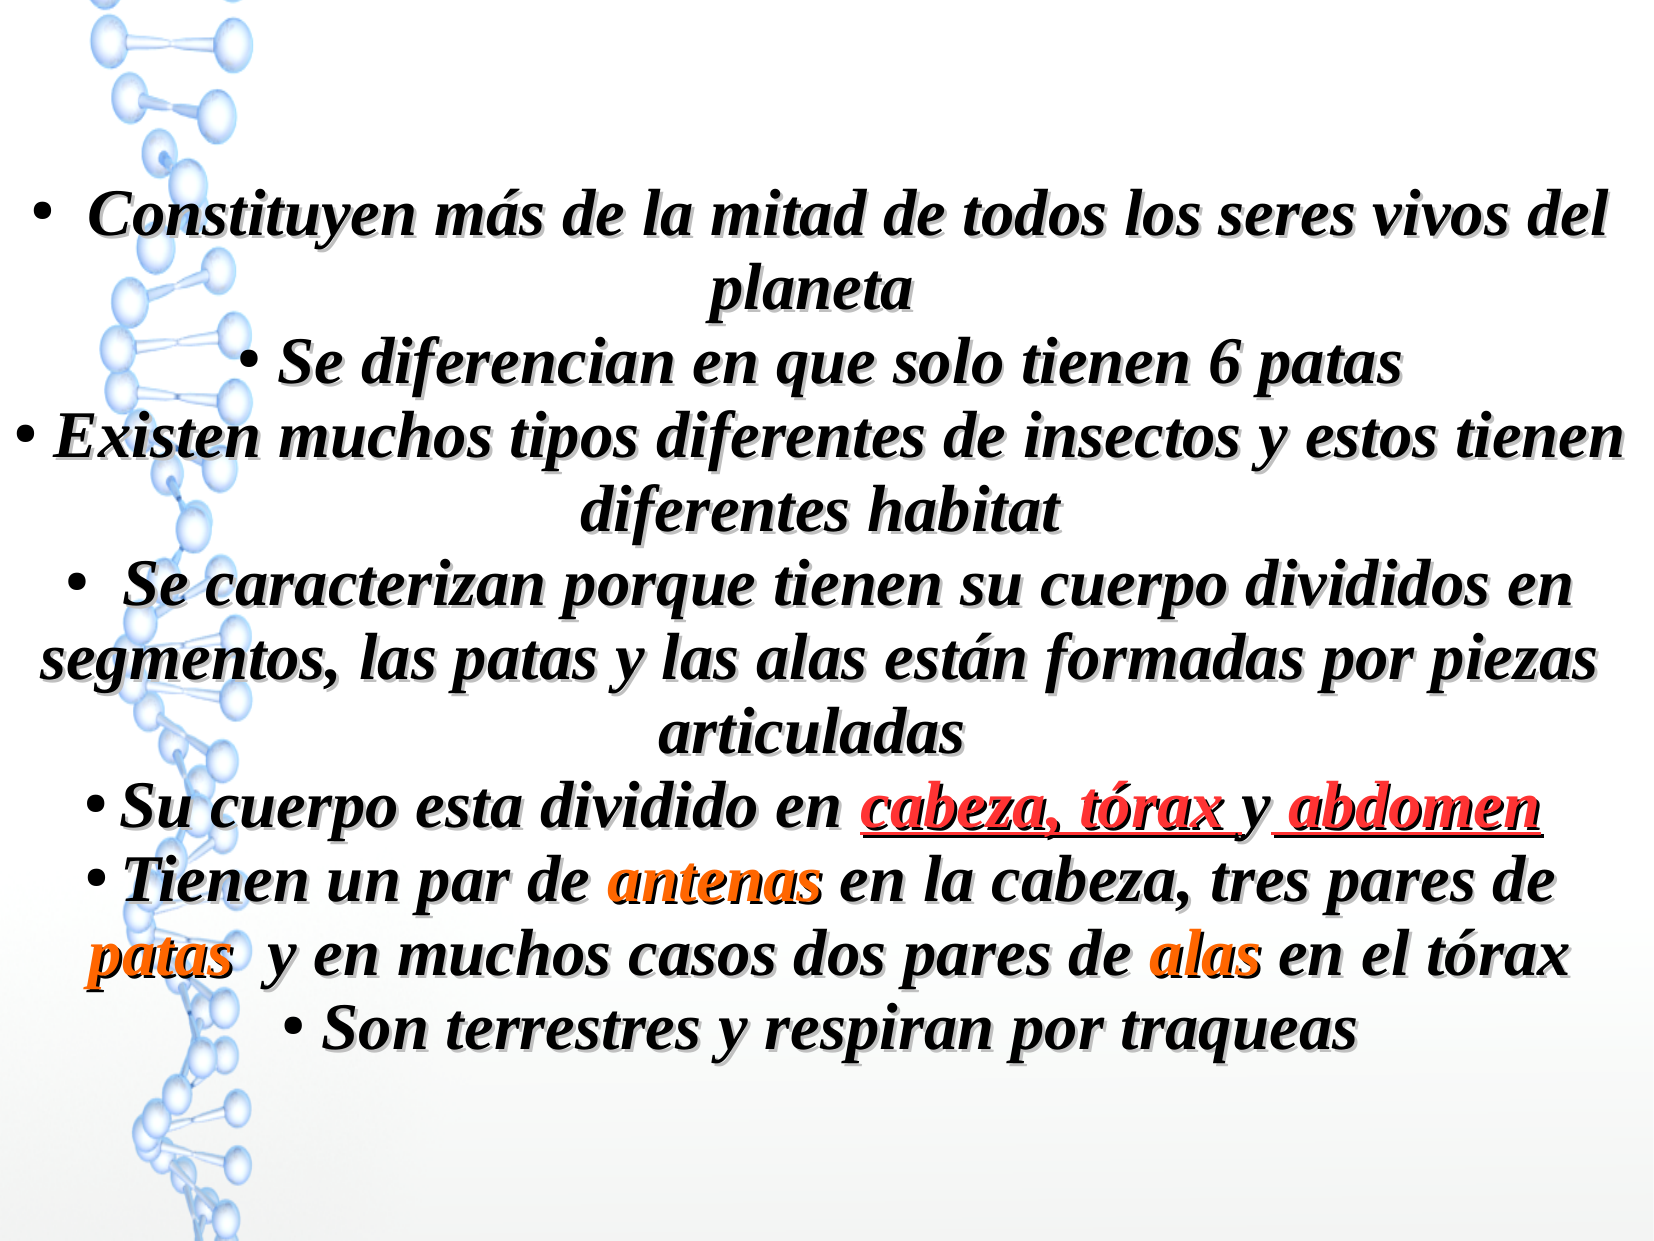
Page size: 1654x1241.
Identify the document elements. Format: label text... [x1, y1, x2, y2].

picture [0, 0, 1654, 1241]
subtitle Constituyen más de la mitad de todos los seres vivos del planeta Se diferencian en que solo tienen 6 patas Existen muchos tipos diferentes de insectos y estos tienen diferentes habitat Se caracterizan porque tienen su cuerpo divididos en segmentos, las patas y las alas están formadas por piezas articuladas Su cuerpo esta dividido en cabeza, tórax y abdomen Tienen un par de antenas en la cabeza, tres pares de patas y en muchos casos dos pares de alas en el tórax Son terrestres y respiran por traqueas [11, 129, 1630, 1111]
